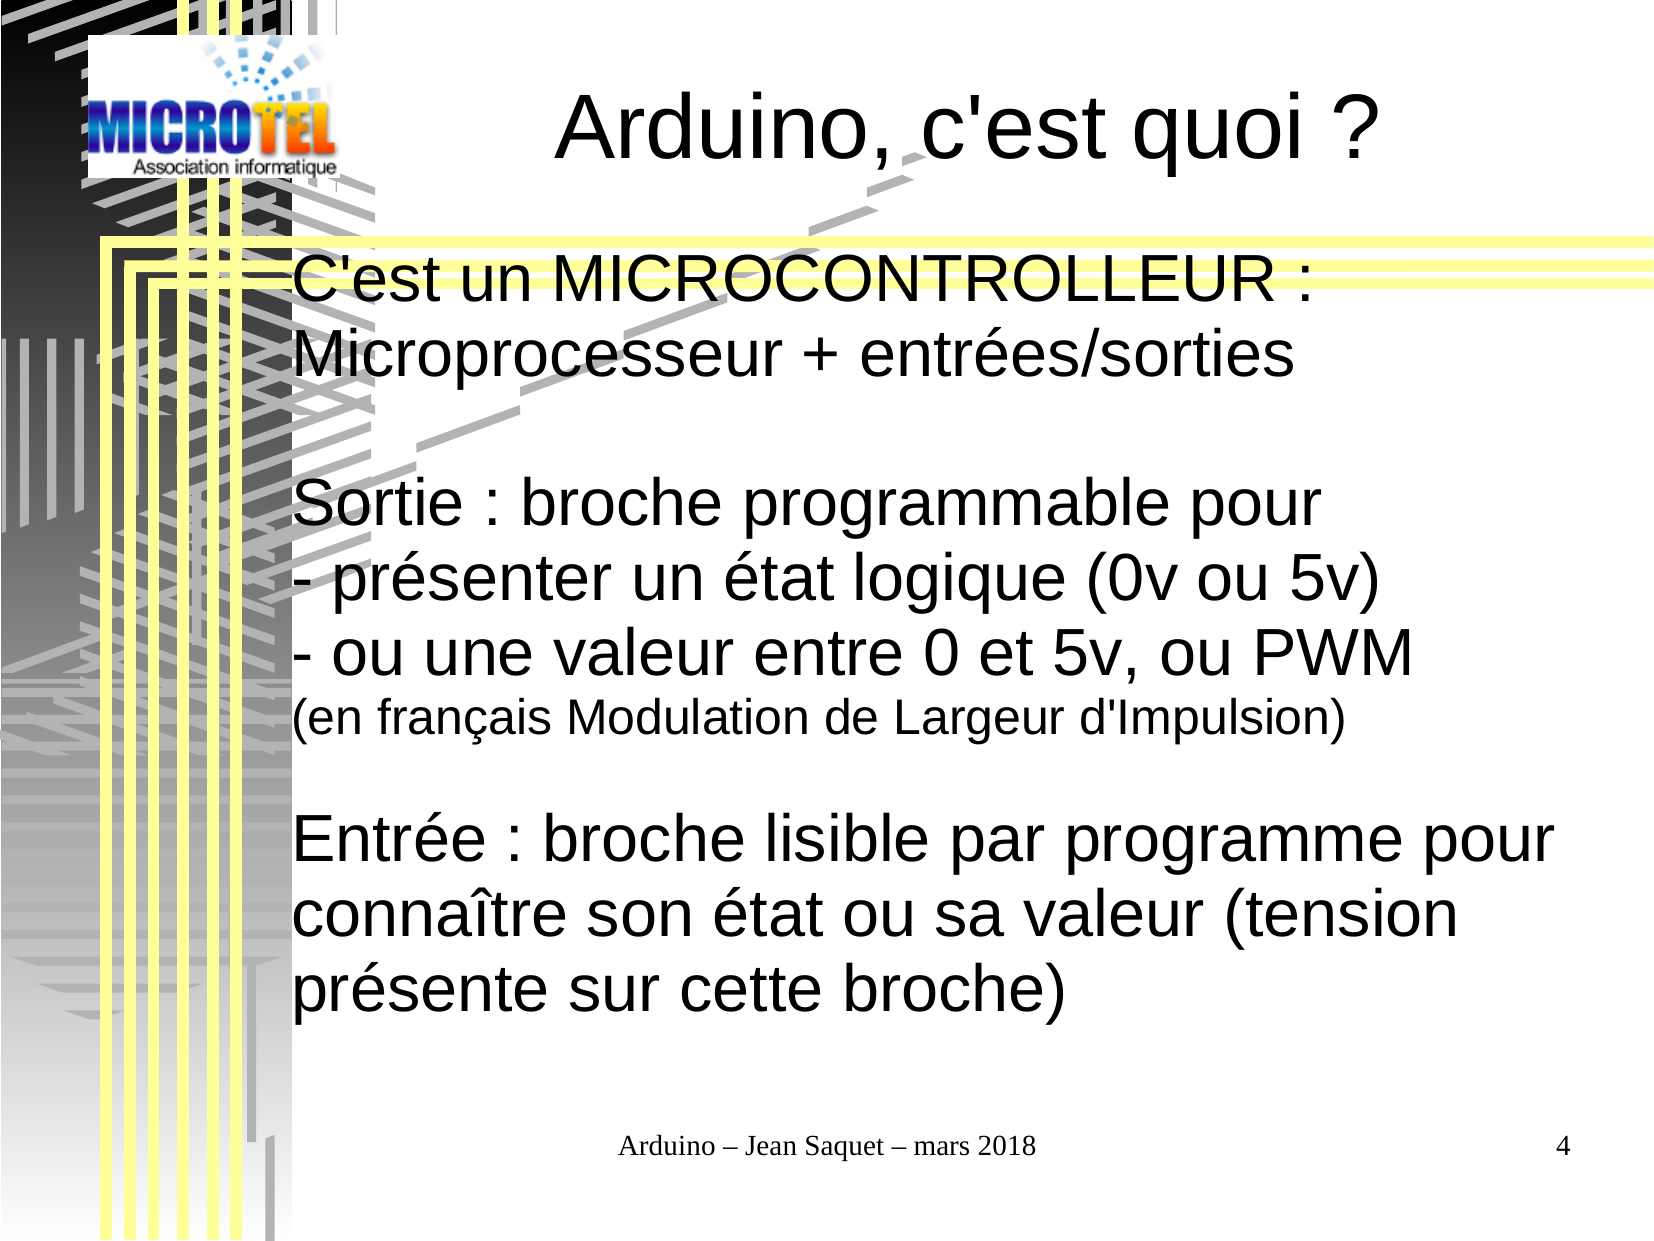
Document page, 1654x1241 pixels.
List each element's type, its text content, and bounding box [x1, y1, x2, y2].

picture [88, 35, 340, 178]
title Arduino, c'est quoi ? [383, 23, 1554, 231]
subtitle C'est un MICROCONTROLLEUR : Microprocesseur + entrées/sorties Sortie : broche programmable pour - présenter un état logique (0v ou 5v) - ou une valeur entre 0 et 5v, ou PWM (en français Modulation de Largeur d'Impulsion) Entrée : broche lisible par programme pour connaître son état ou sa valeur (tension présente sur cette broche) [291, 242, 1567, 1174]
